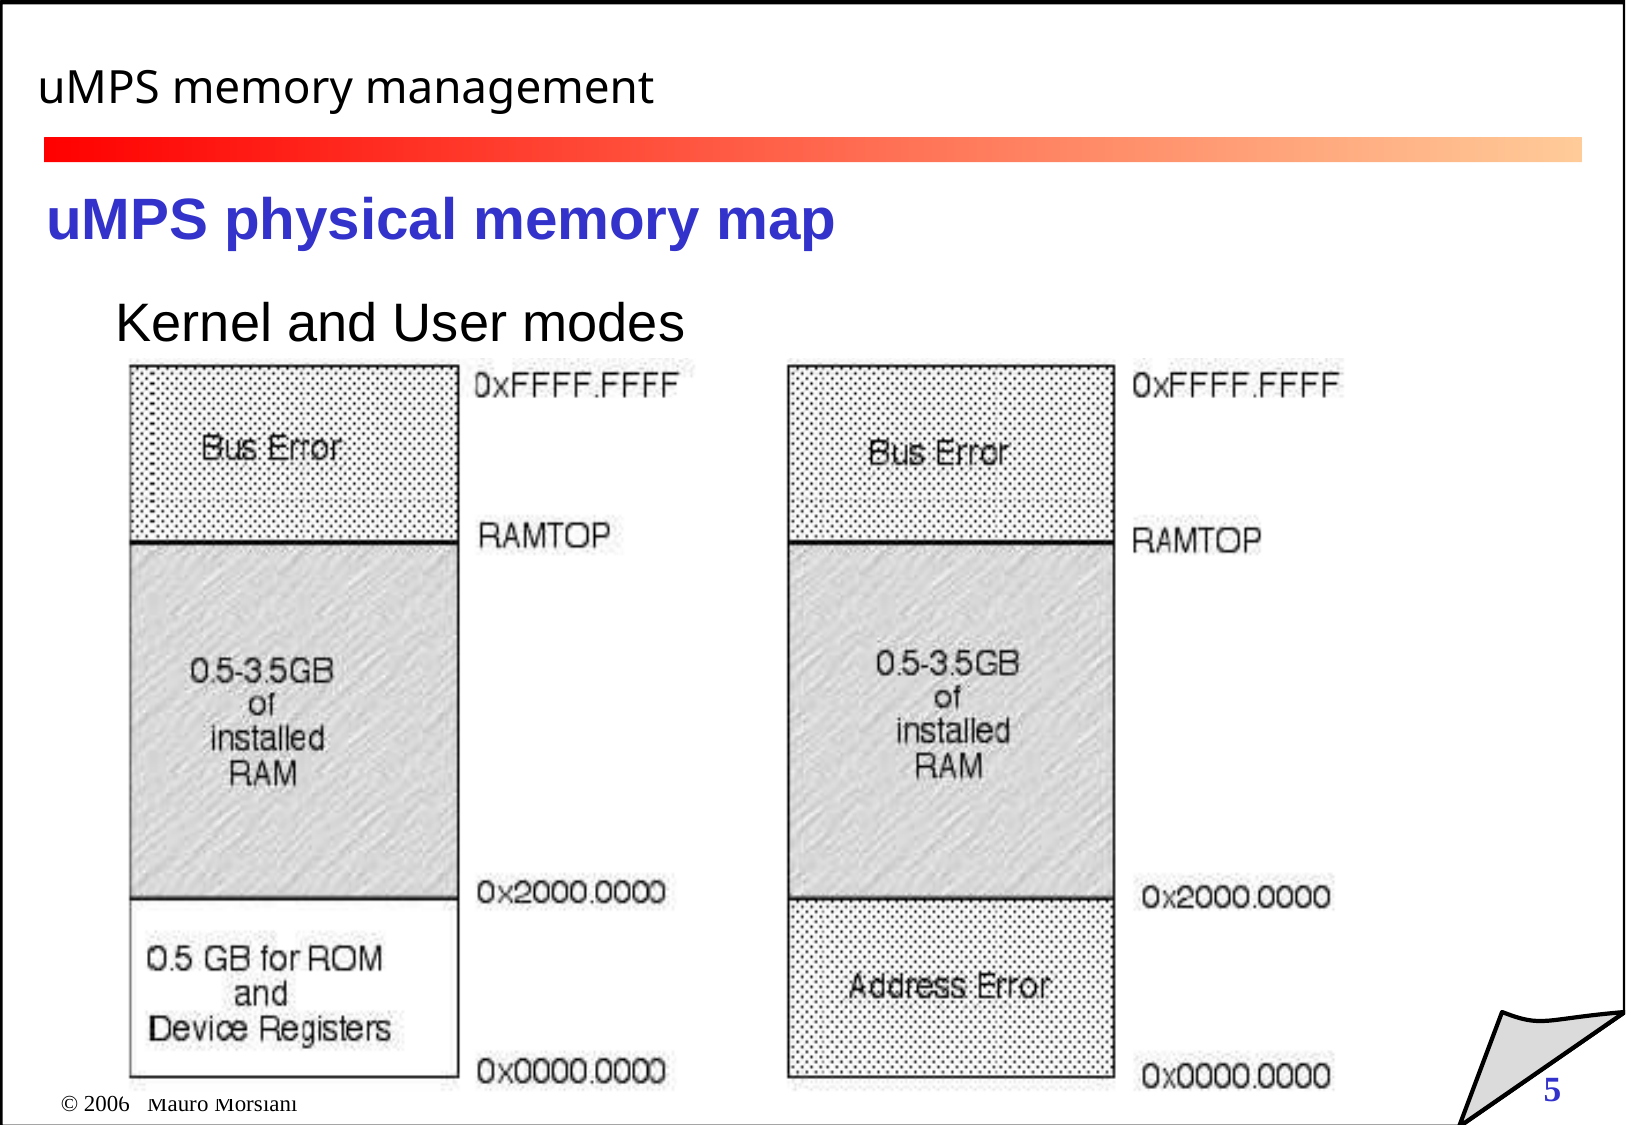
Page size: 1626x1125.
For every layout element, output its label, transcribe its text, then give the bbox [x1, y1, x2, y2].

list uMPS physical memory map Kernel and User modes [46, 187, 1549, 713]
picture [123, 713, 1349, 1099]
title uMPS memory management [37, 44, 1587, 130]
